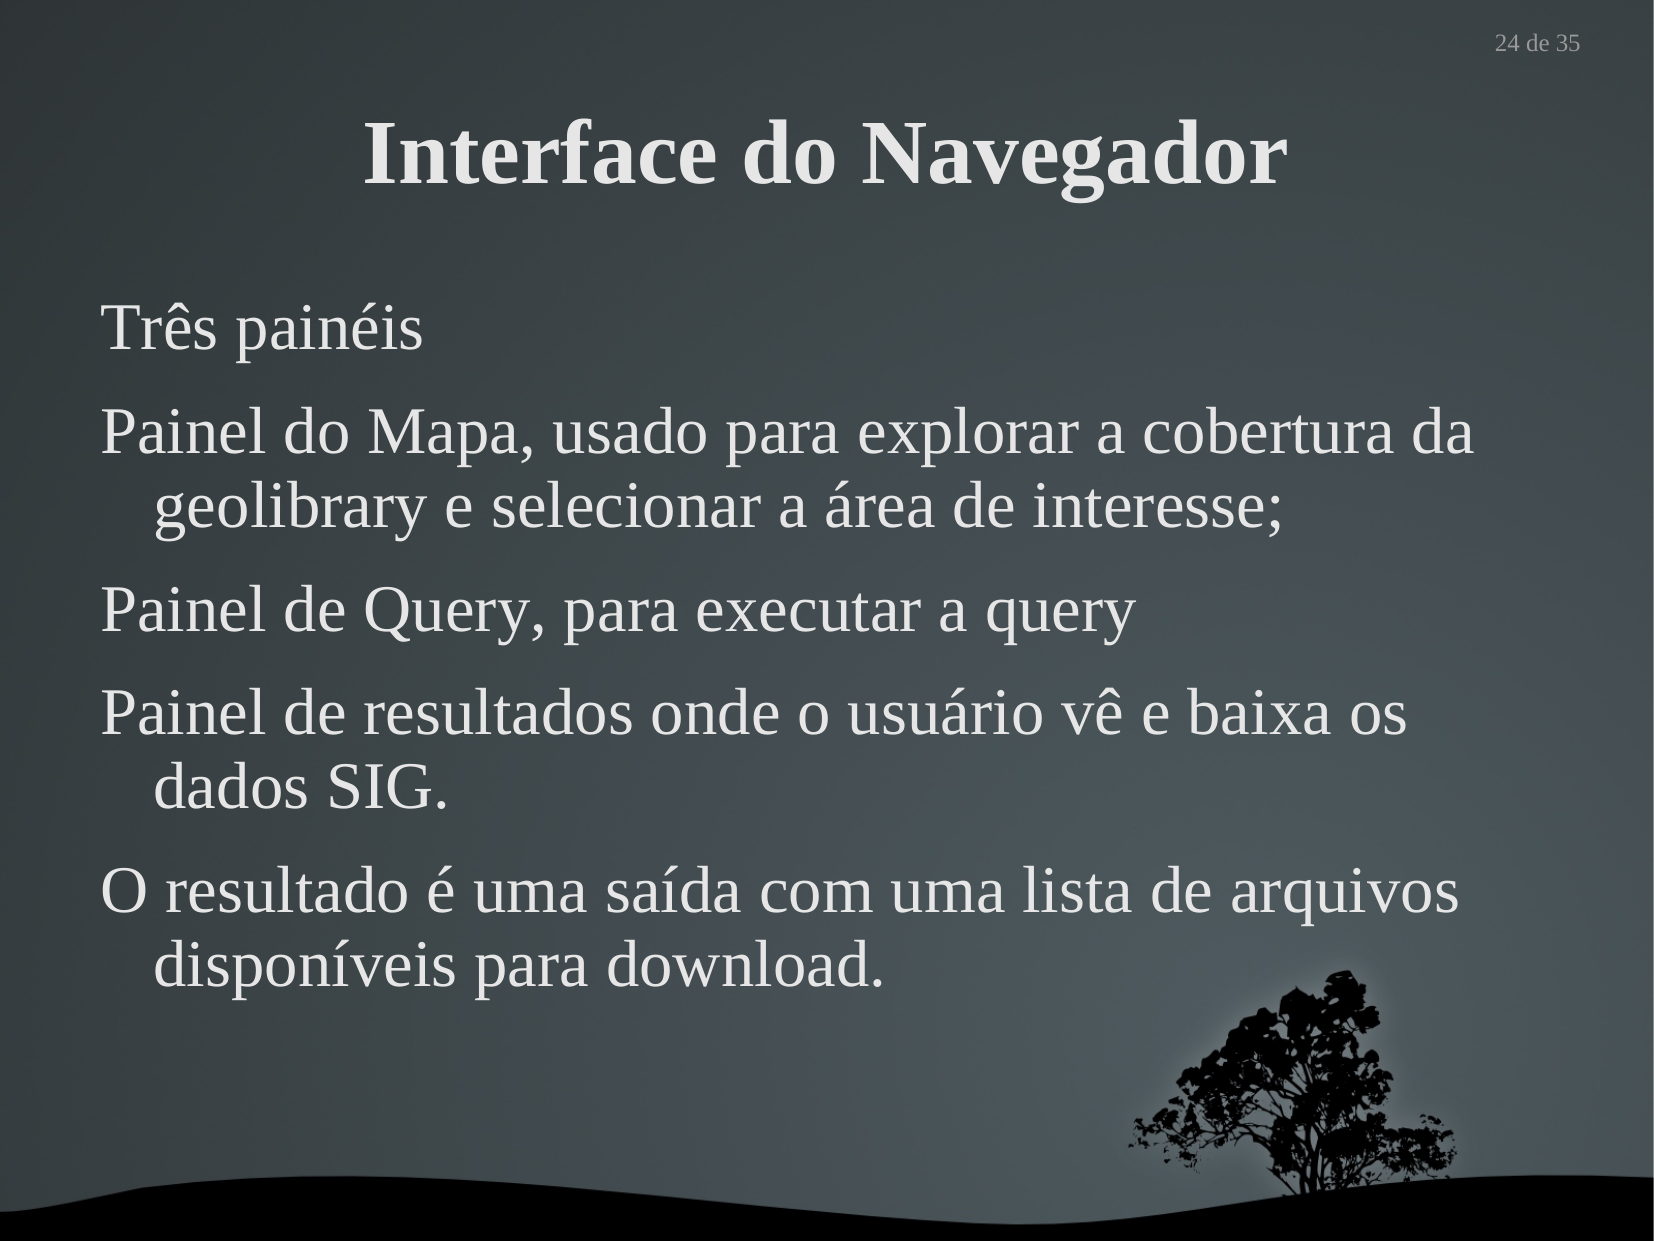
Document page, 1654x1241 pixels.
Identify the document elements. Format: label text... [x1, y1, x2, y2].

picture [0, 0, 1654, 1241]
title Interface do Navegador [82, 56, 1571, 250]
list Três painéis Painel do Mapa, usado para explorar a cobertura da geolibrary e selecionar a área de interesse; Painel de Query, para executar a query Painel de resultados onde o usuário vê e baixa os dados SIG. O resultado é uma saída com uma lista de arquivos disponíveis para download. [82, 290, 1571, 1094]
